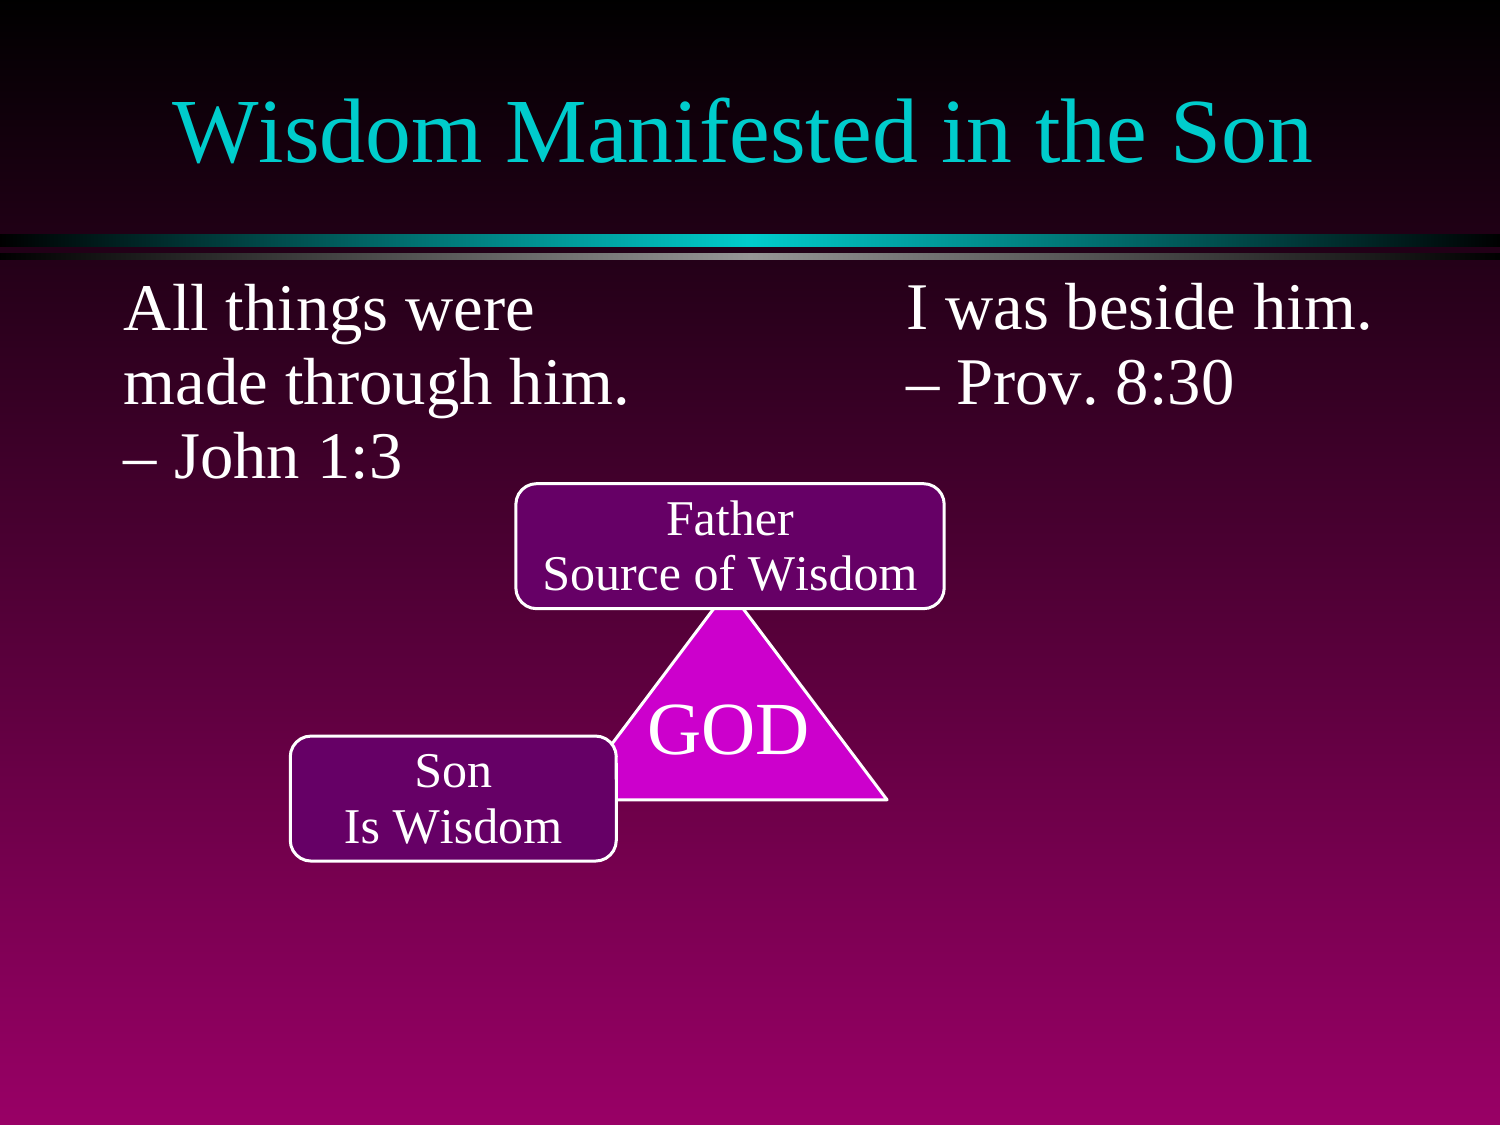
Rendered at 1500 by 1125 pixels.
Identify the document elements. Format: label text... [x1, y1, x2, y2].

text_box All things were made through him. – John 1:3 [109, 263, 657, 501]
text_box I was beside him. – Prov. 8:30 [891, 263, 1440, 427]
text_box Son Is Wisdom [290, 736, 617, 862]
text_box GOD [612, 609, 888, 800]
text_box Father Source of Wisdom [515, 483, 945, 609]
title Wisdom Manifested in the Son [99, 37, 1388, 225]
